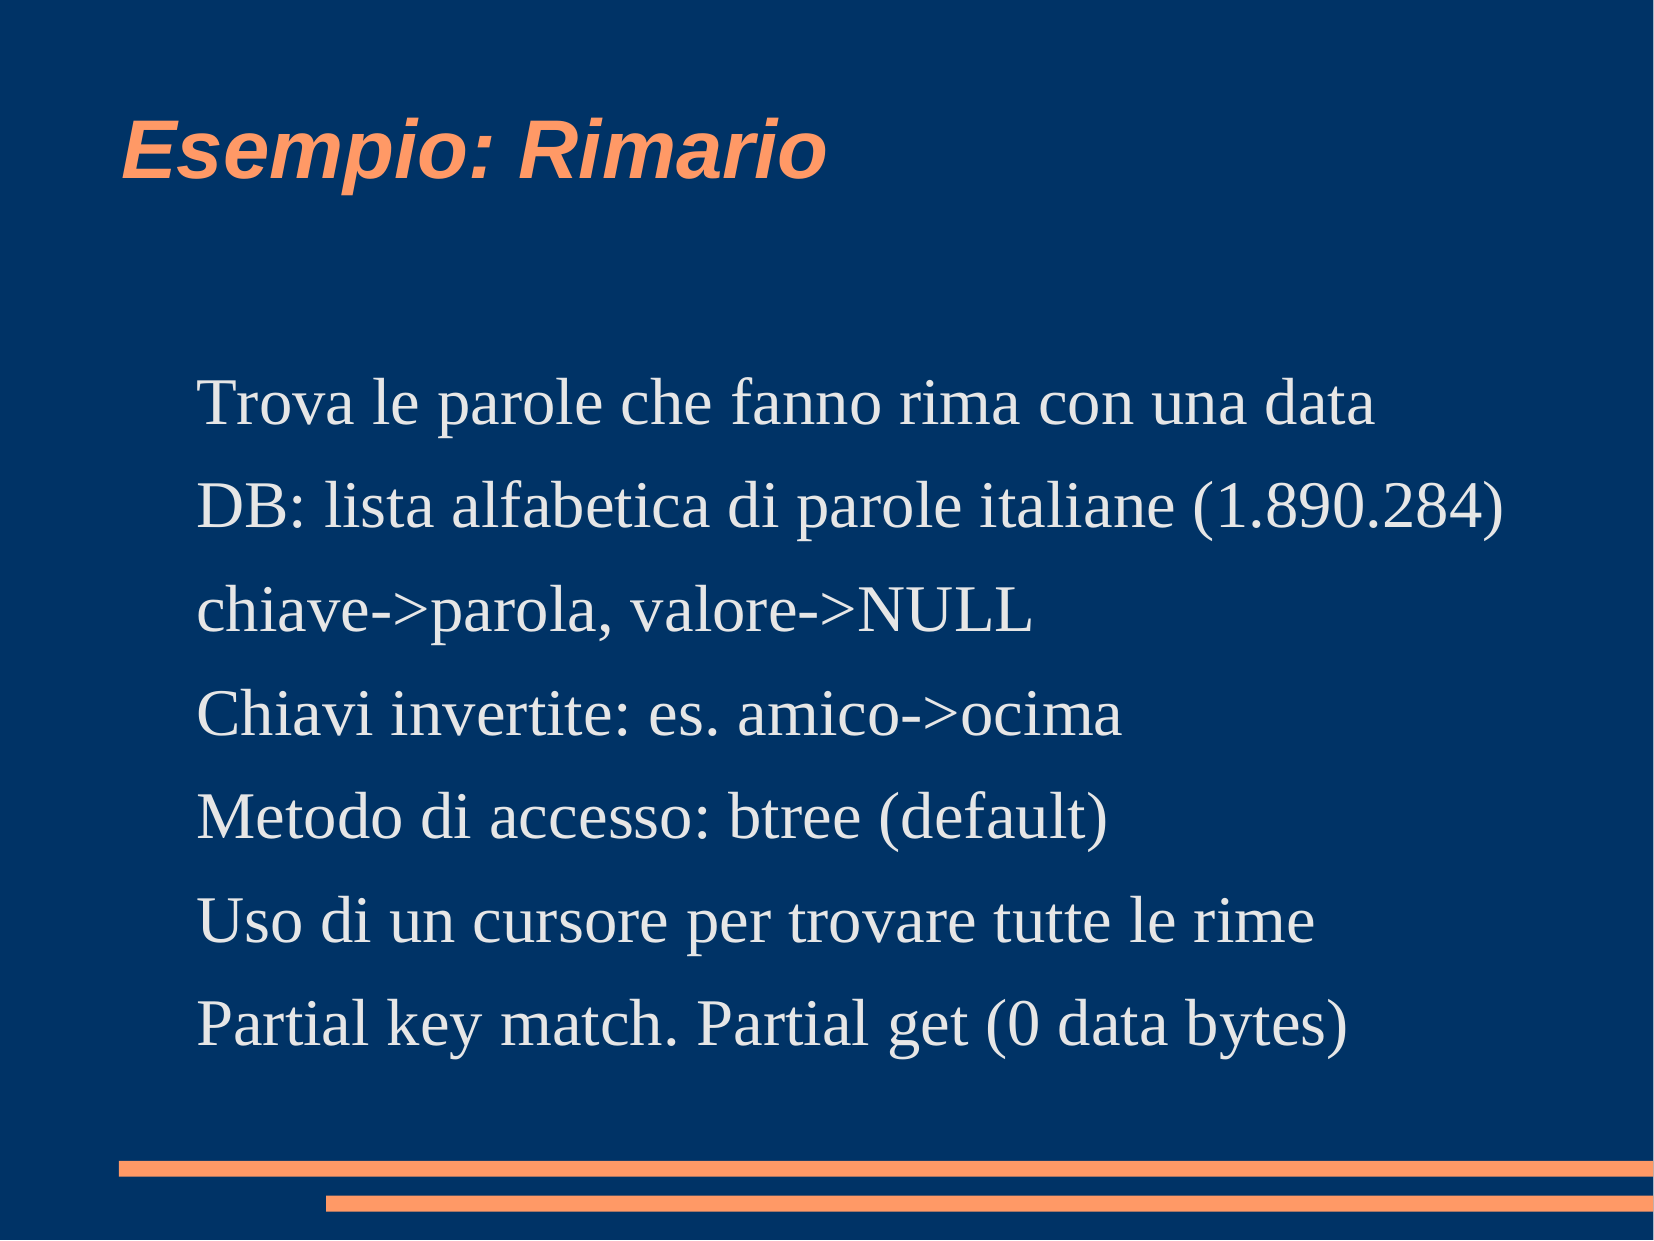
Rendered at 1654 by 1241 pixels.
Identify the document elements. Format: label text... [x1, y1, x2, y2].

title Esempio: Rimario [121, 46, 1534, 254]
list Trova le parole che fanno rima con una data DB: lista alfabetica di parole italiane (1.890.284) chiave->parola, valore->NULL Chiavi invertite: es. amico->ocima Metodo di accesso: btree (default) Uso di un cursore per trovare tutte le rime Partial key match. Partial get (0 data bytes) [178, 364, 1570, 1147]
